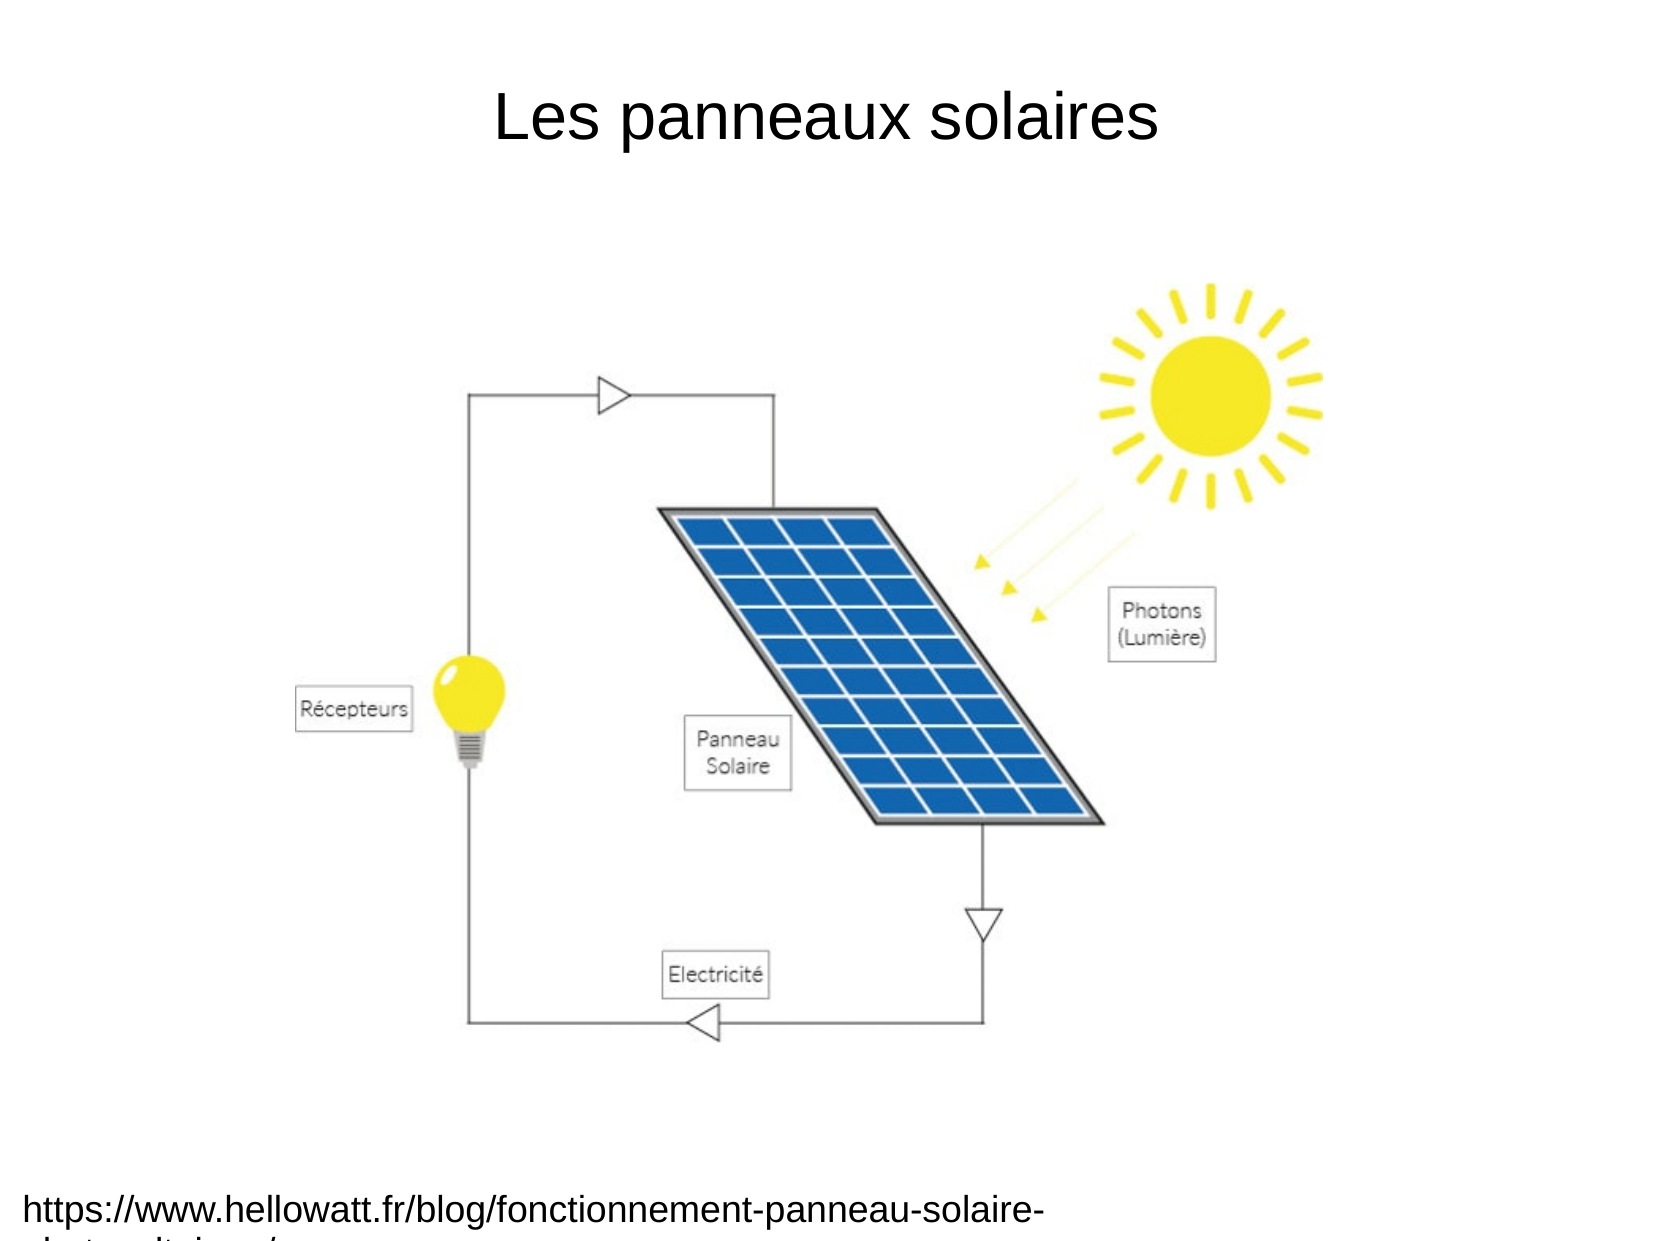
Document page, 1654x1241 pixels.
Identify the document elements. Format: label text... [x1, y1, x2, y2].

picture [295, 283, 1323, 1044]
text_box https://www.hellowatt.fr/blog/fonctionnement-panneau-solaire-photovoltaique/ [7, 1181, 1312, 1239]
text_box Les panneaux solaires [0, 71, 1654, 161]
